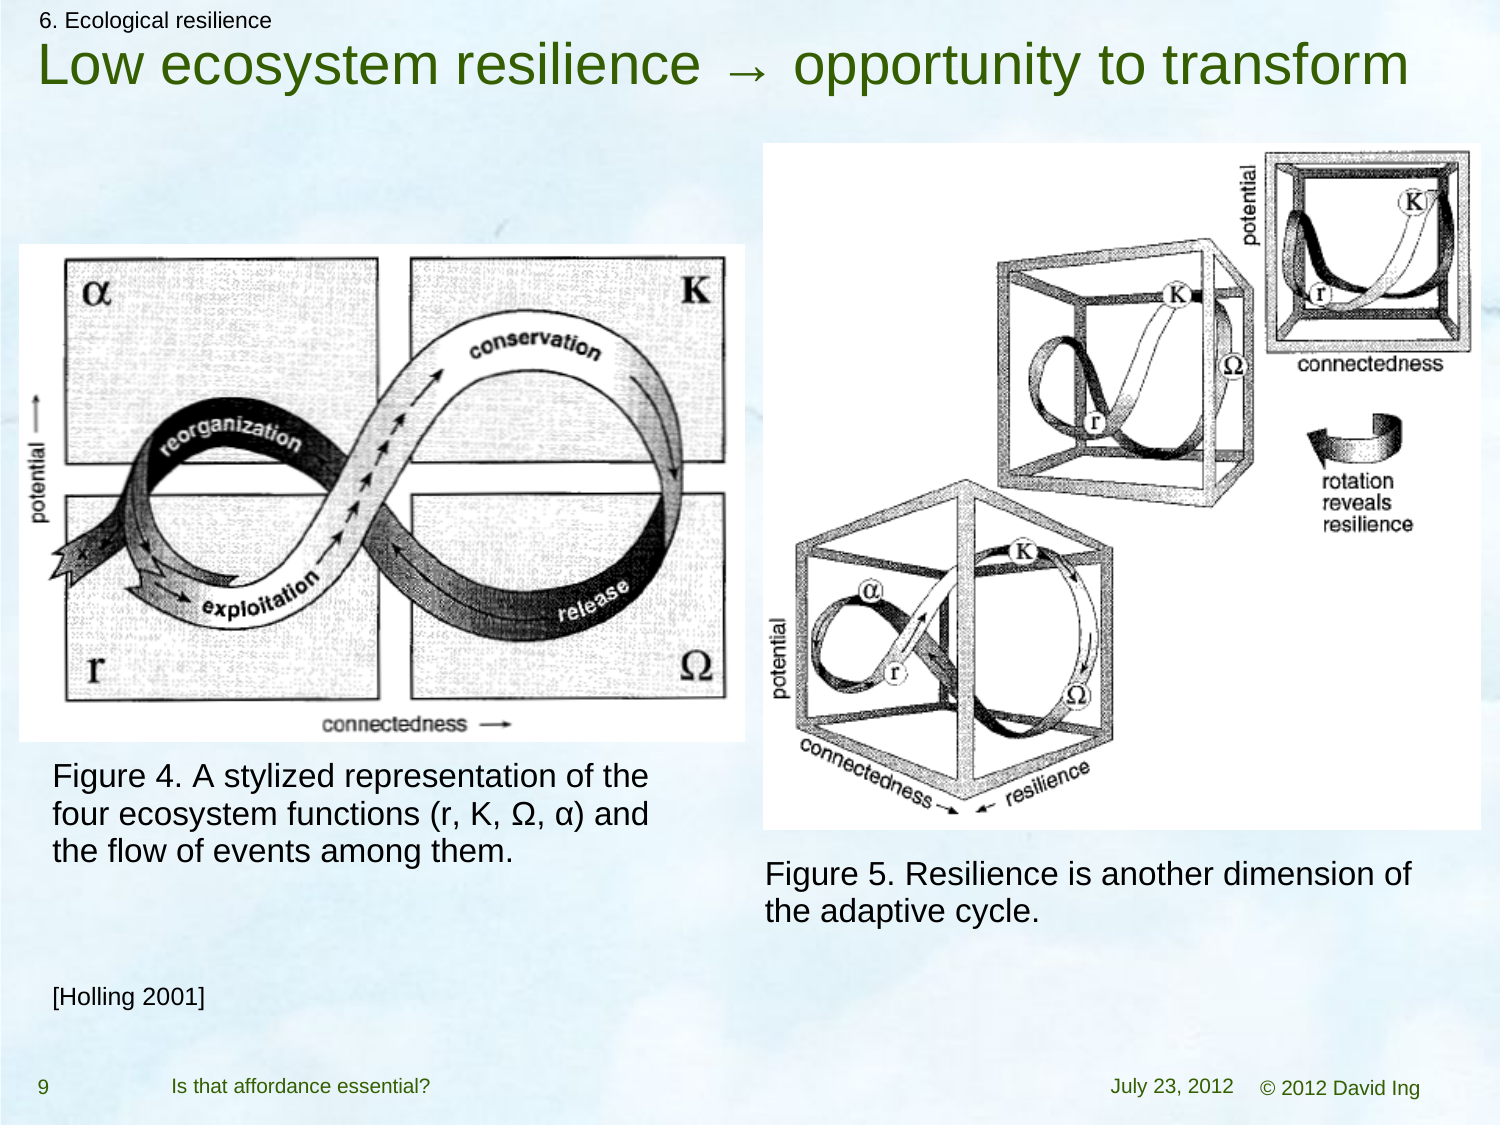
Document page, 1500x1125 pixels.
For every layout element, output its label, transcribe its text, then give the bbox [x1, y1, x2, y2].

picture [0, 0, 1500, 1125]
title Low ecosystem resilience → opportunity to transform [37, 37, 1463, 152]
text_box Figure 4. A stylized representation of the four ecosystem functions (r, K, Ω, α) and the flow of events among them. [37, 750, 713, 877]
text_box Figure 5. Resilience is another dimension of the adaptive cycle. [750, 848, 1463, 961]
text_box 6. Ecological resilience [24, 0, 1291, 42]
text_box [Holling 2001] [37, 975, 1445, 1018]
